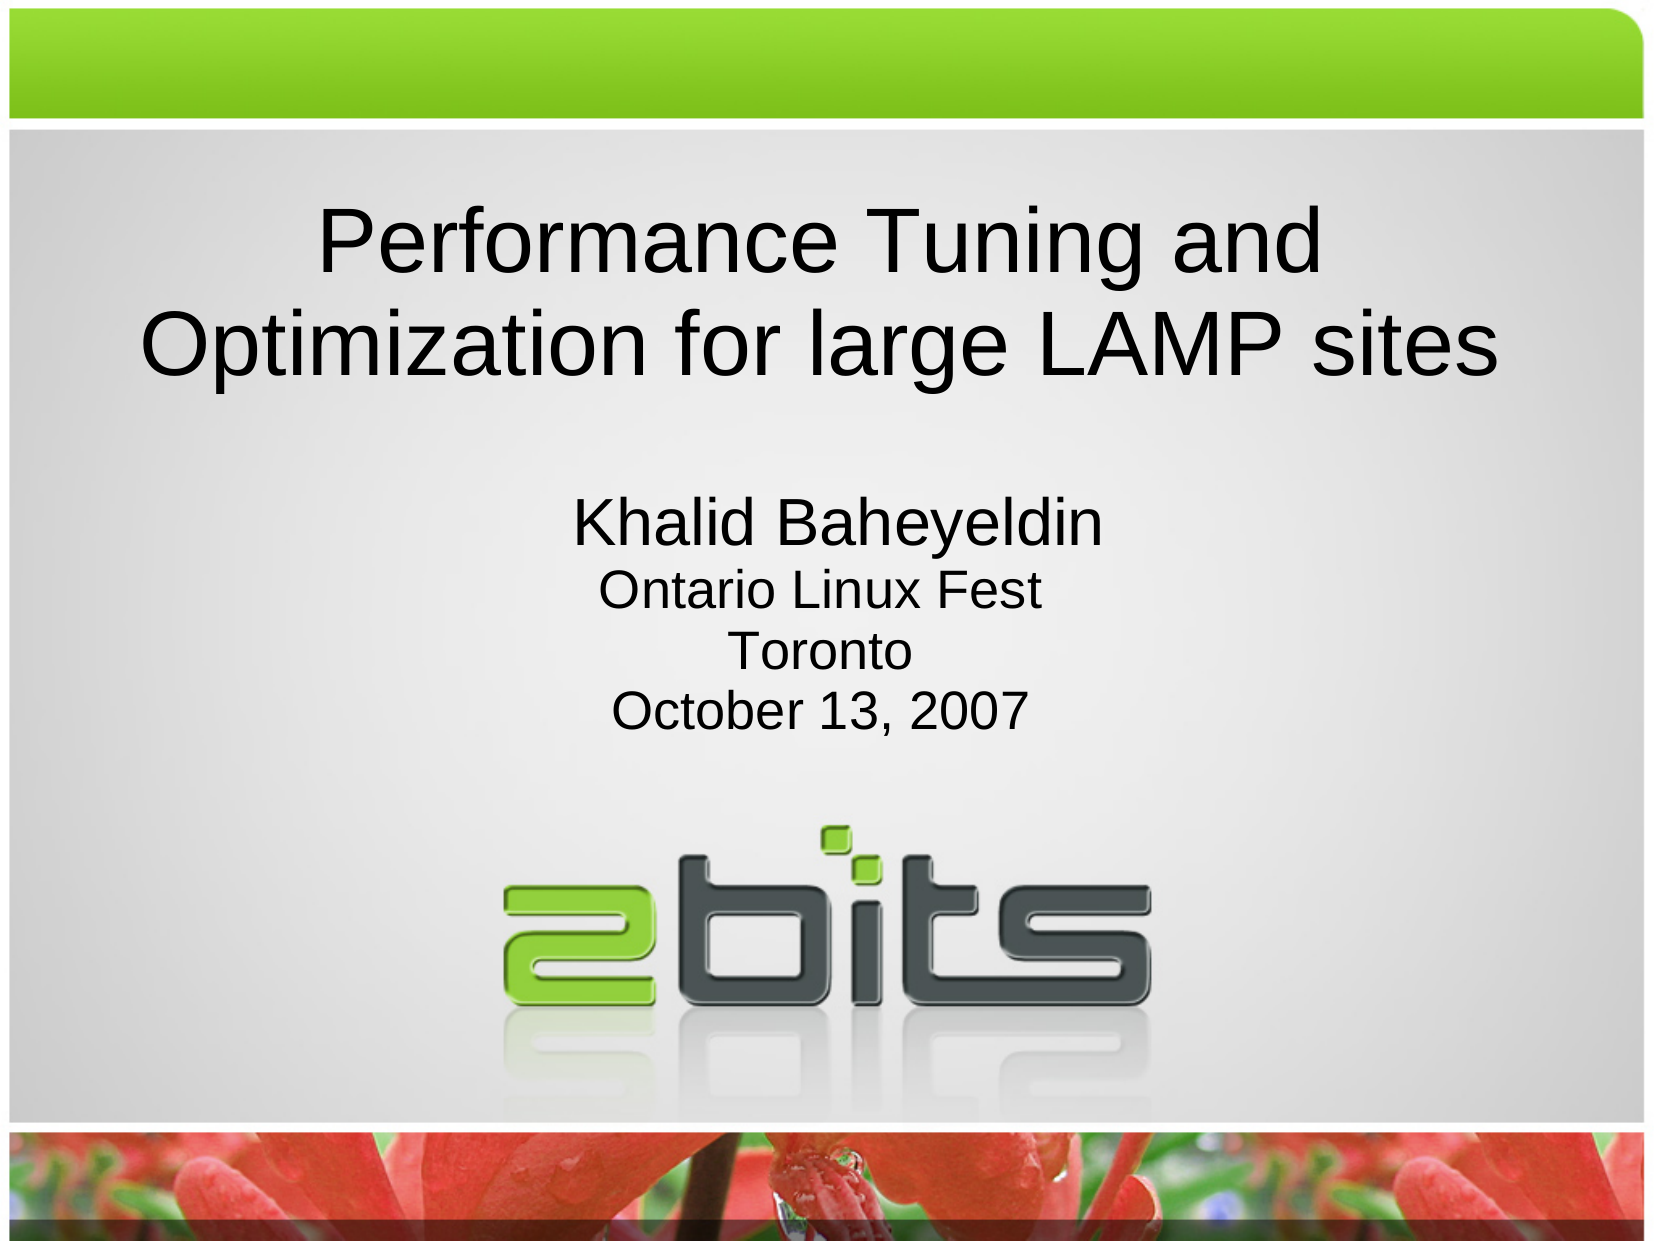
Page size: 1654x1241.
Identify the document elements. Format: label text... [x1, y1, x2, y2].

picture [0, 0, 1654, 1241]
subtitle Khalid Baheyeldin Ontario Linux Fest Toronto October 13, 2007 [76, 433, 1565, 855]
title Performance Tuning and Optimization for large LAMP sites [76, 153, 1565, 432]
